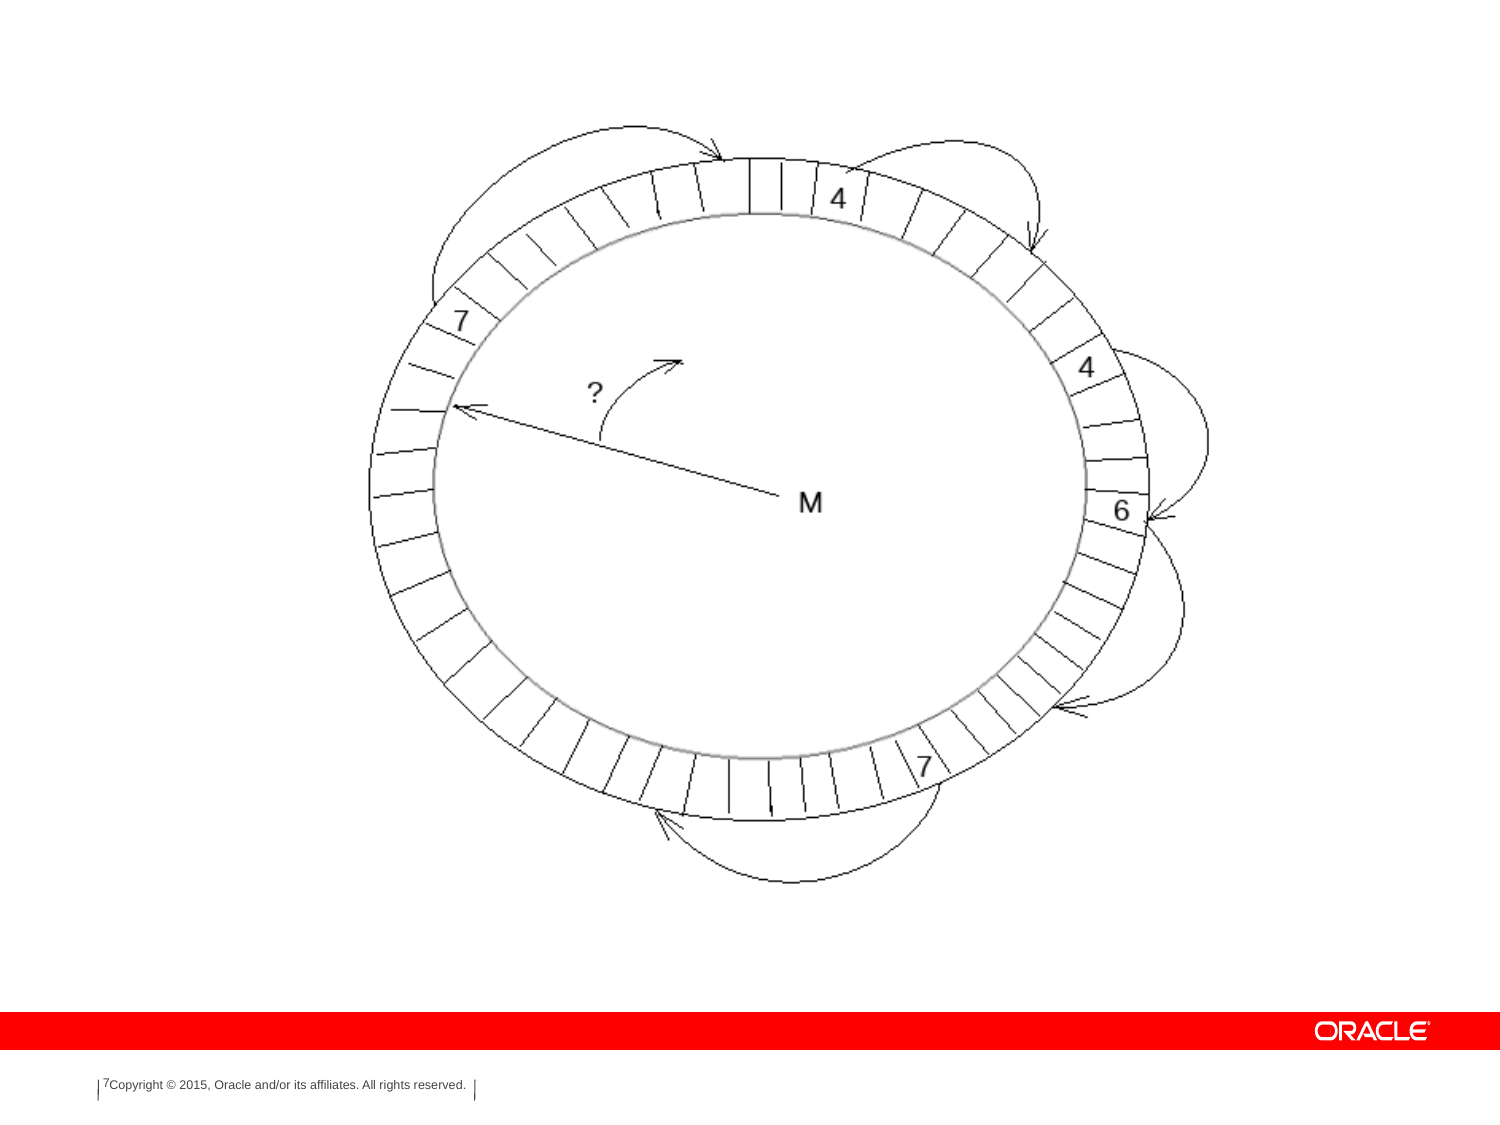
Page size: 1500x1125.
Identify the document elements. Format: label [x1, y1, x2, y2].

picture [240, 91, 1322, 931]
picture [0, 1012, 1500, 1050]
